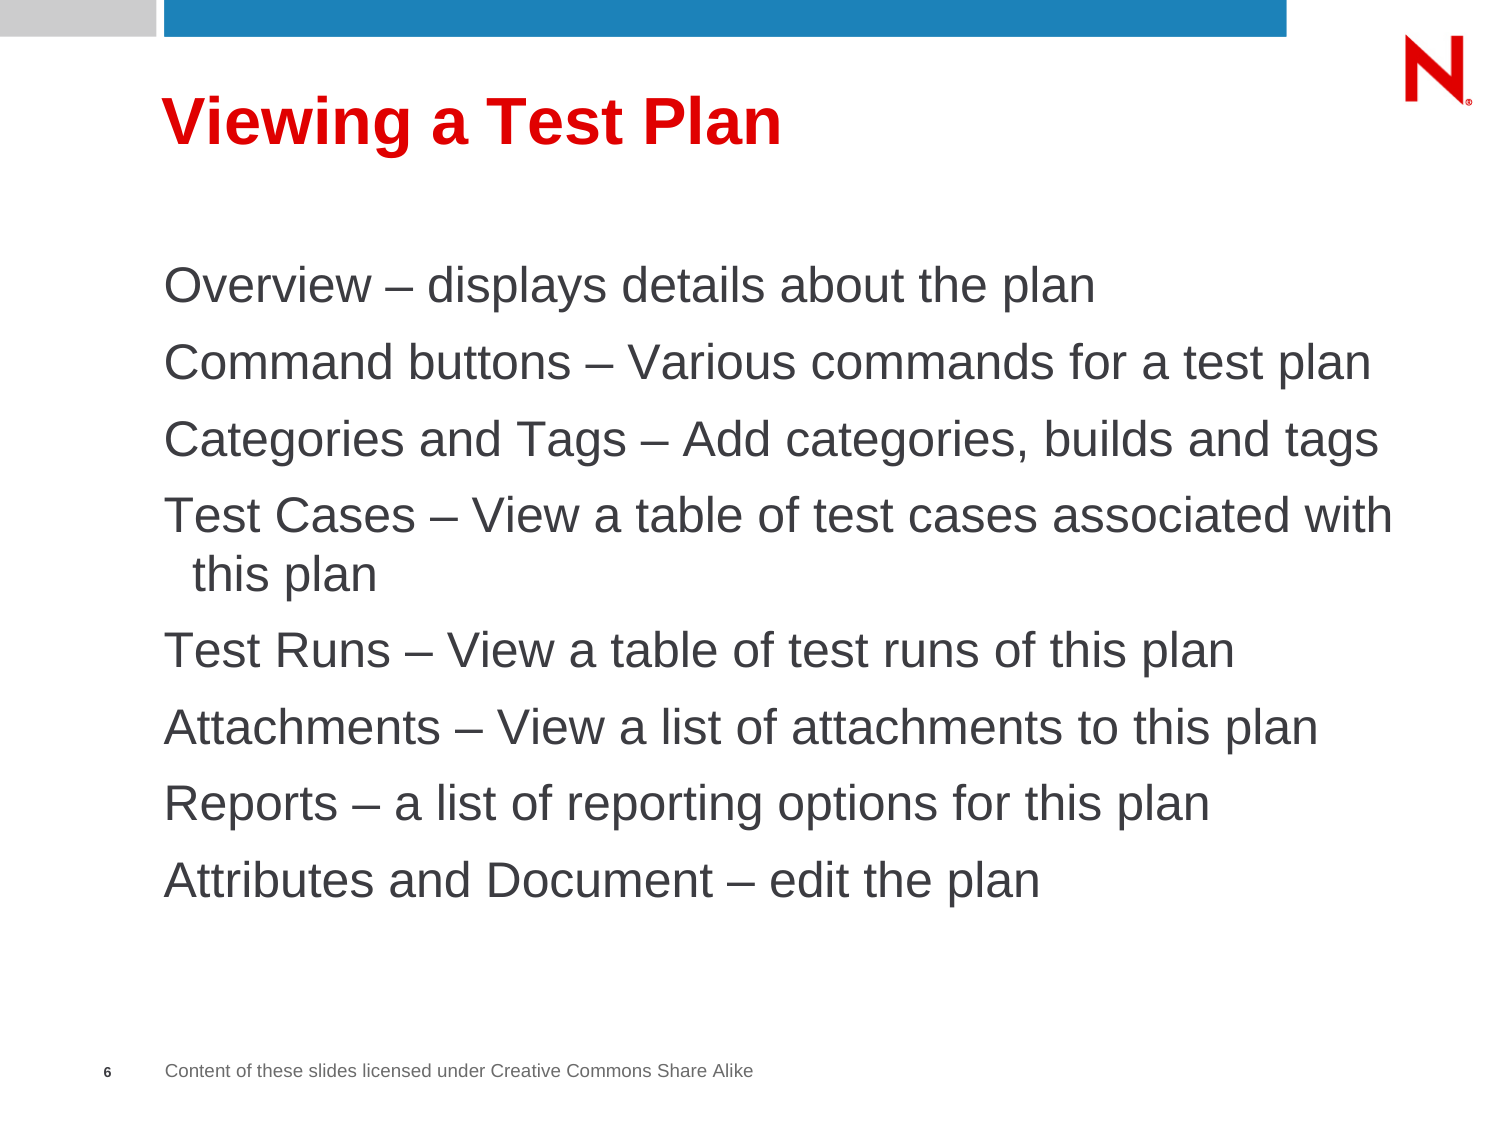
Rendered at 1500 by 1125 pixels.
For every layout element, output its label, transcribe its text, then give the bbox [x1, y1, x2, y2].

title Viewing a Test Plan [161, 41, 1383, 205]
list Overview – displays details about the plan Command buttons – Various commands for a test plan Categories and Tags – Add categories, builds and tags Test Cases – View a table of test cases associated with this plan Test Runs – View a table of test runs of this plan Attachments – View a list of attachments to this plan Reports – a list of reporting options for this plan Attributes and Document – edit the plan [163, 254, 1404, 986]
picture [1403, 32, 1473, 107]
